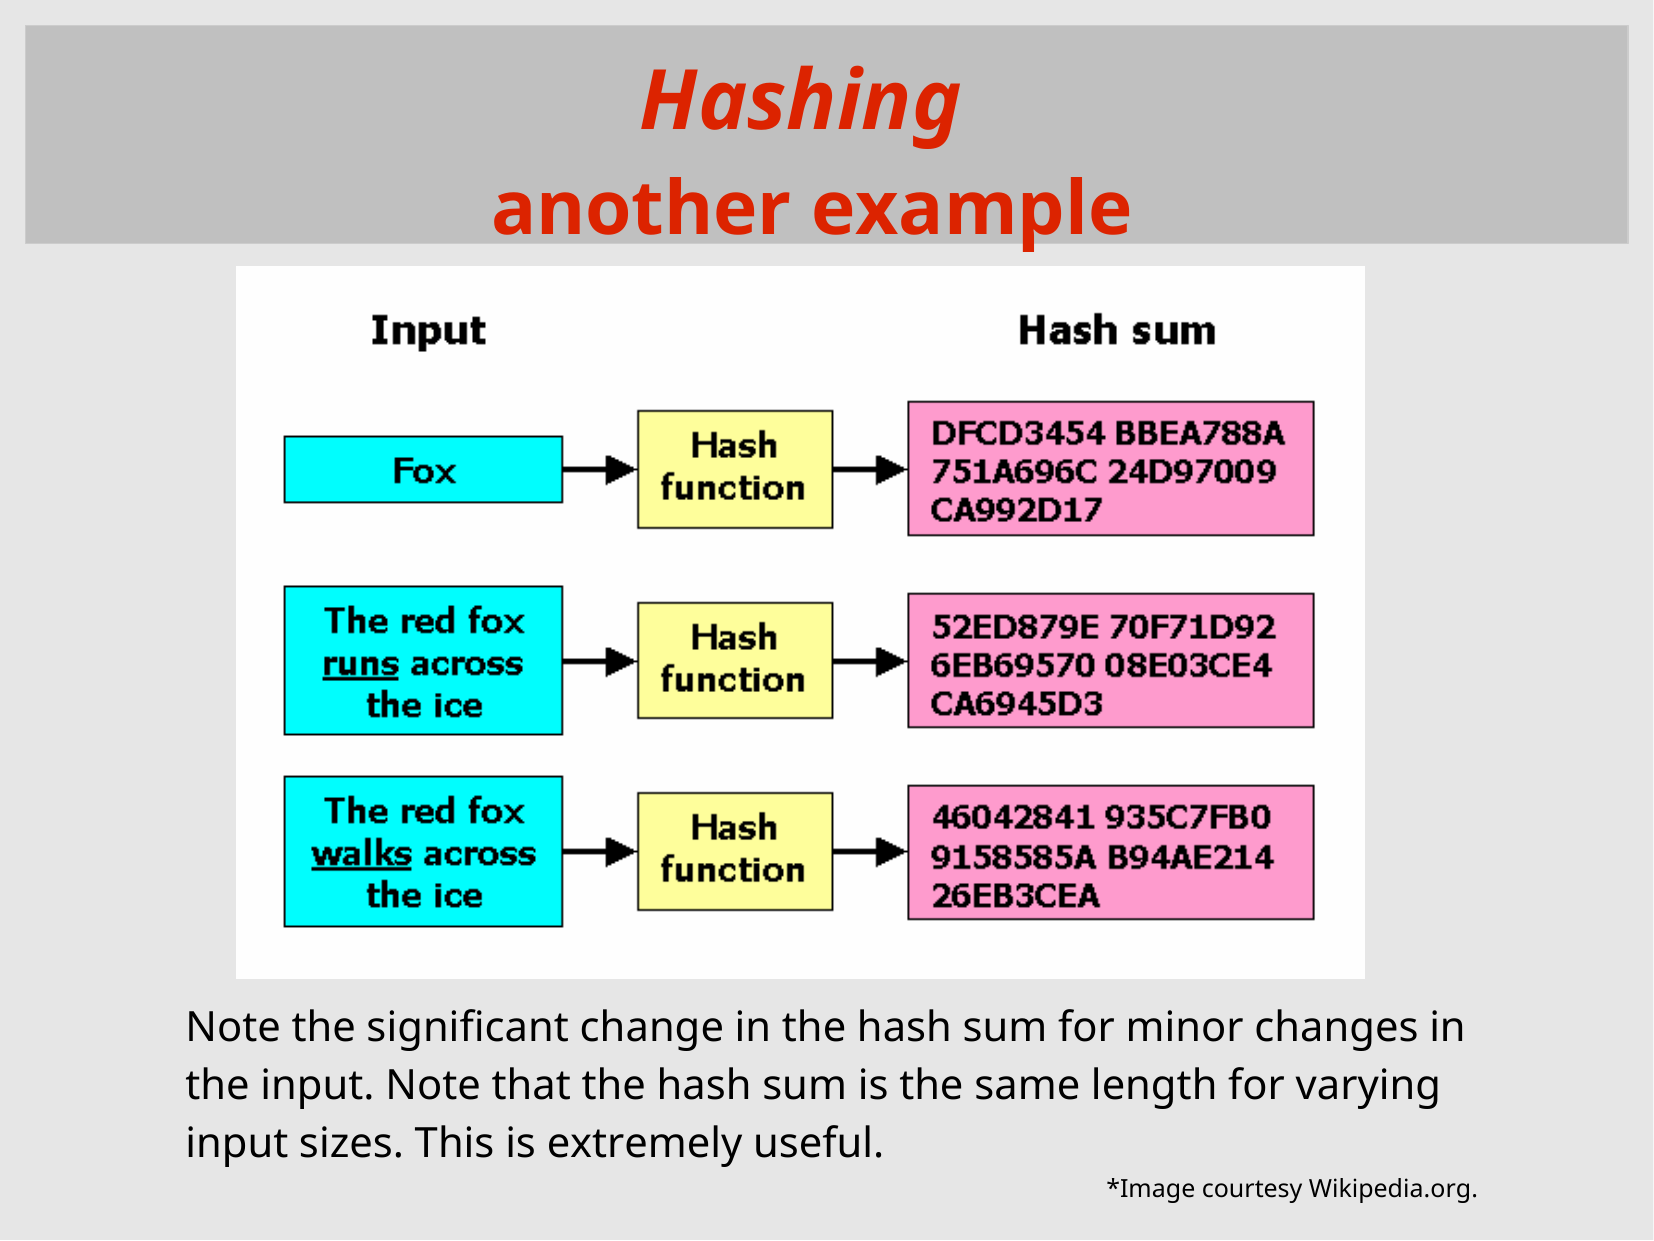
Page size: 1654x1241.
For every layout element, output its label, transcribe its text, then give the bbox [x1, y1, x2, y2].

text_box Note the significant change in the hash sum for minor changes in the input. Note that the hash sum is the same length for varying input sizes. This is extremely useful. *Image courtesy Wikipedia.org. [170, 987, 1494, 1204]
picture [236, 266, 1365, 979]
title Hashing another example [88, 40, 1536, 272]
